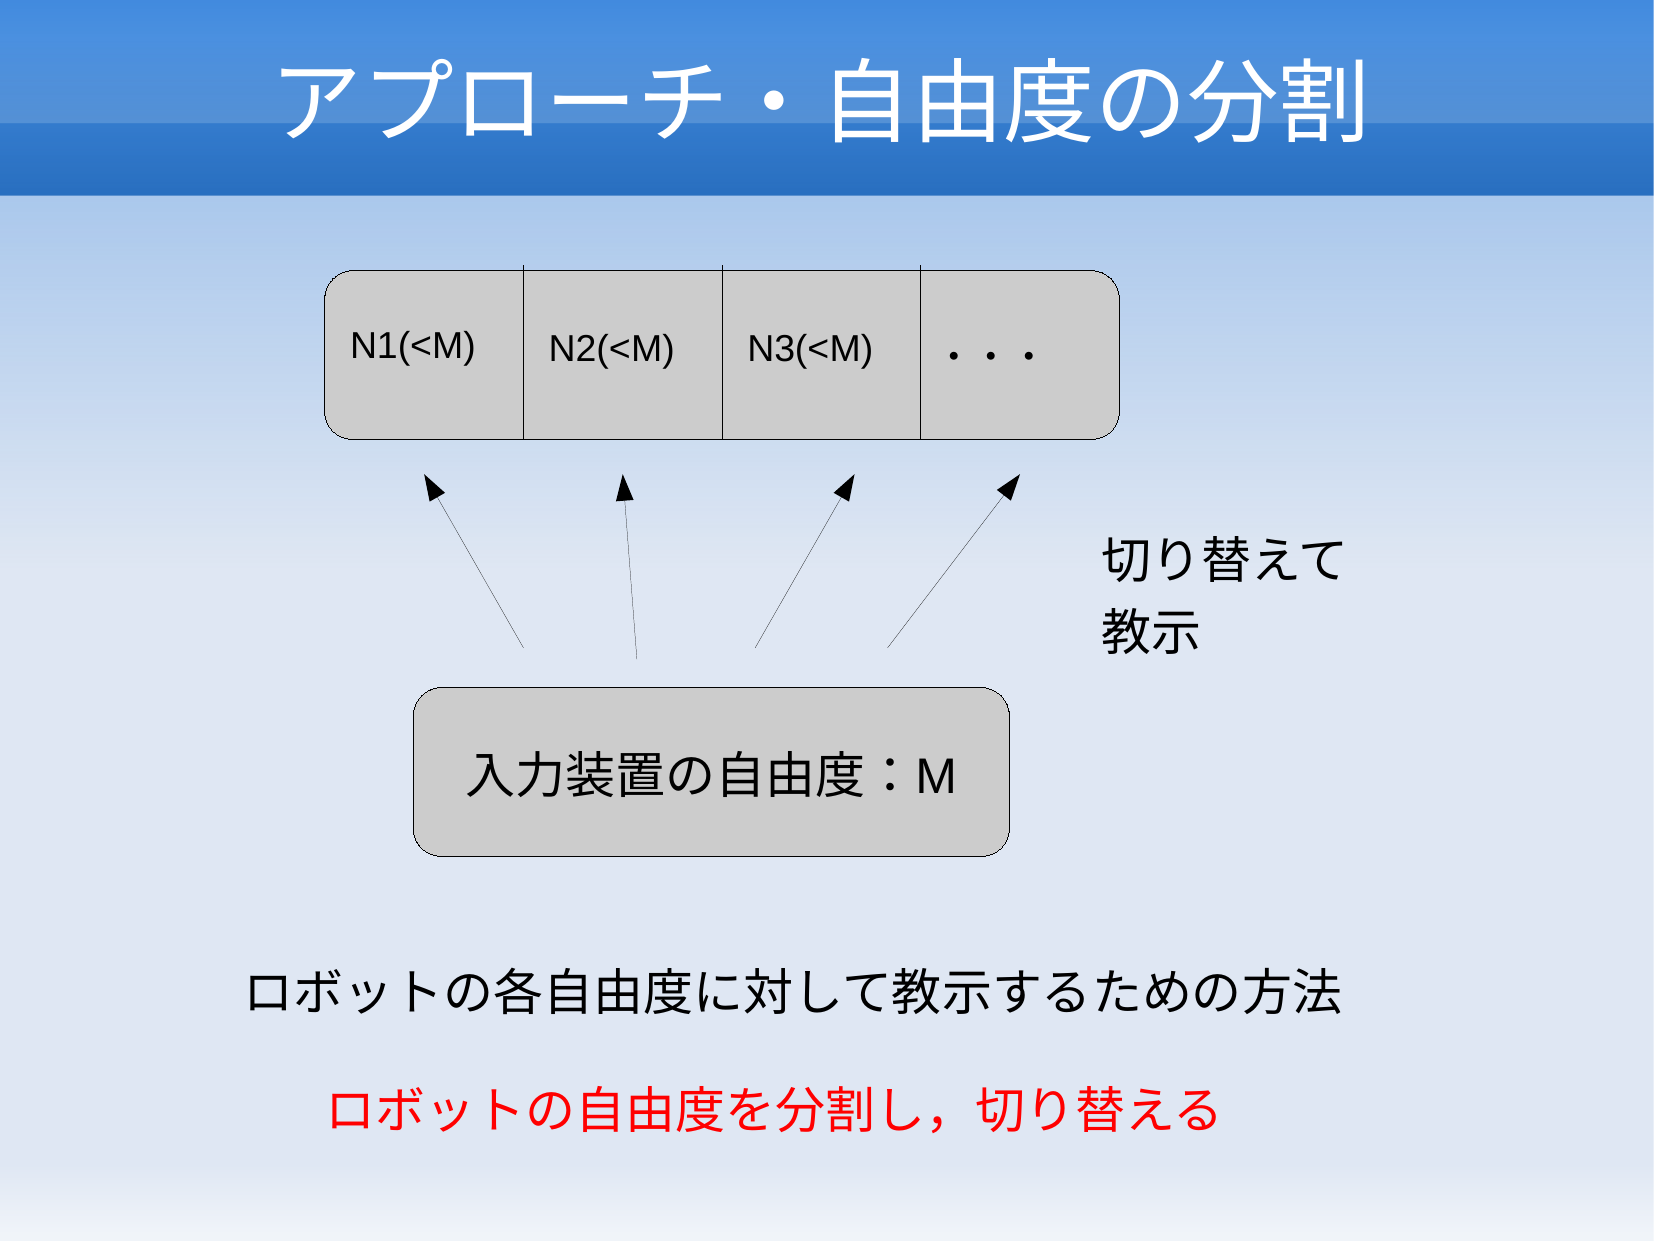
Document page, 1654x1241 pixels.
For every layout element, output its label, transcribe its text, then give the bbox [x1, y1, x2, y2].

text_box [524, 405, 722, 440]
text_box [324, 270, 523, 316]
text_box [324, 403, 523, 440]
text_box N1(<M) [324, 316, 524, 403]
text_box [524, 270, 722, 319]
title アプローチ・自由度の分割 [76, 0, 1565, 208]
text_box [723, 270, 920, 319]
text_box ロボットの自由度を分割し，切り替える [310, 1062, 1241, 1128]
text_box ・・・ [920, 319, 1120, 405]
text_box 切り替えて 教示 [1086, 512, 1418, 648]
text_box [921, 270, 1120, 319]
text_box 入力装置の自由度：M [413, 687, 1010, 857]
text_box [723, 405, 920, 440]
picture [0, 0, 1654, 1241]
text_box N3(<M) [722, 319, 920, 405]
text_box [921, 405, 1120, 440]
text_box N2(<M) [523, 319, 722, 405]
text_box ロボットの各自由度に対して教示するための方法 [228, 944, 1359, 1010]
